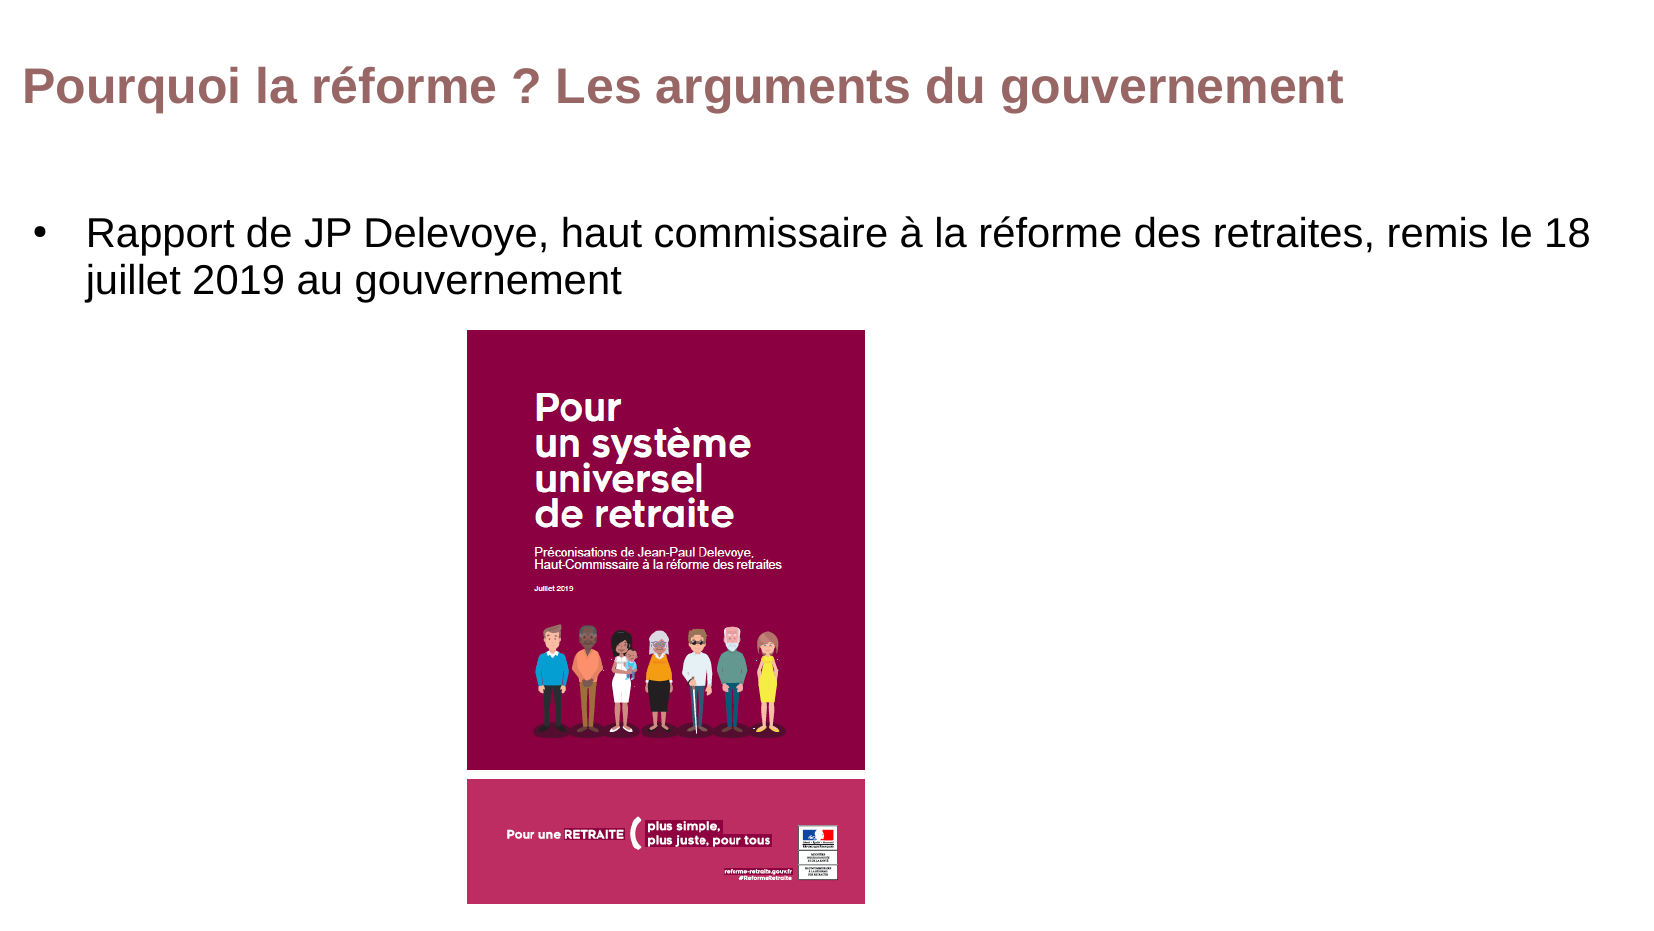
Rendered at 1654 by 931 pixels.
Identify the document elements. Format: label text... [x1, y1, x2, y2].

picture [463, 329, 871, 913]
title Pourquoi la réforme ? Les arguments du gouvernement [22, 30, 1426, 143]
list Rapport de JP Delevoye, haut commissaire à la réforme des retraites, remis le 18 juillet 2019 au gouvernement [15, 210, 1636, 750]
